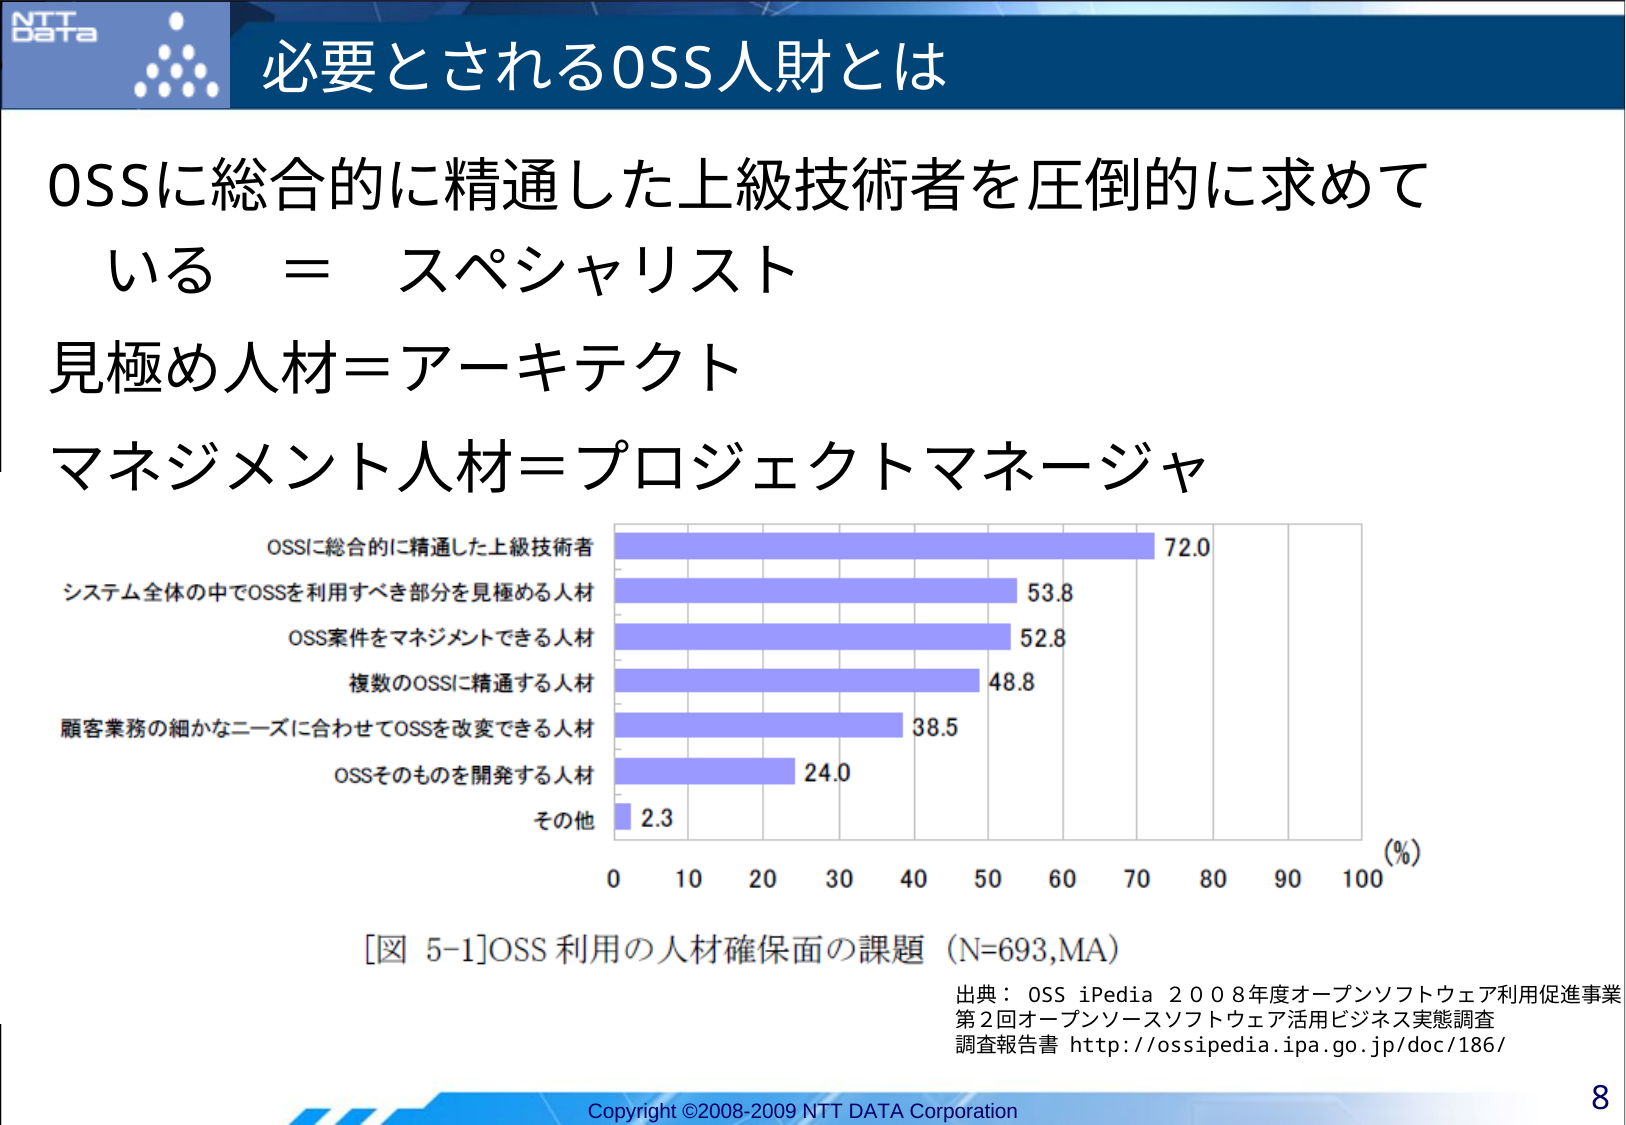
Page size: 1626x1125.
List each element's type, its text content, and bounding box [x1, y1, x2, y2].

picture [0, 0, 1626, 1125]
list OSSに総合的に精通した上級技術者を圧倒的に求めている ＝ スペシャリスト 見極め人材＝アーキテクト マネジメント人材＝プロジェクトマネージャ [32, 131, 1496, 1083]
text_box 出典： OSS iPedia ２００８年度オープンソフトウェア利用促進事業 第２回オープンソースソフトウェア活用ビジネス実態調査 調査報告書 http://ossipedia.ipa.go.jp/doc/186/ [1496, 974, 1536, 1065]
title 必要とされるOSS人財とは [246, 15, 1625, 113]
